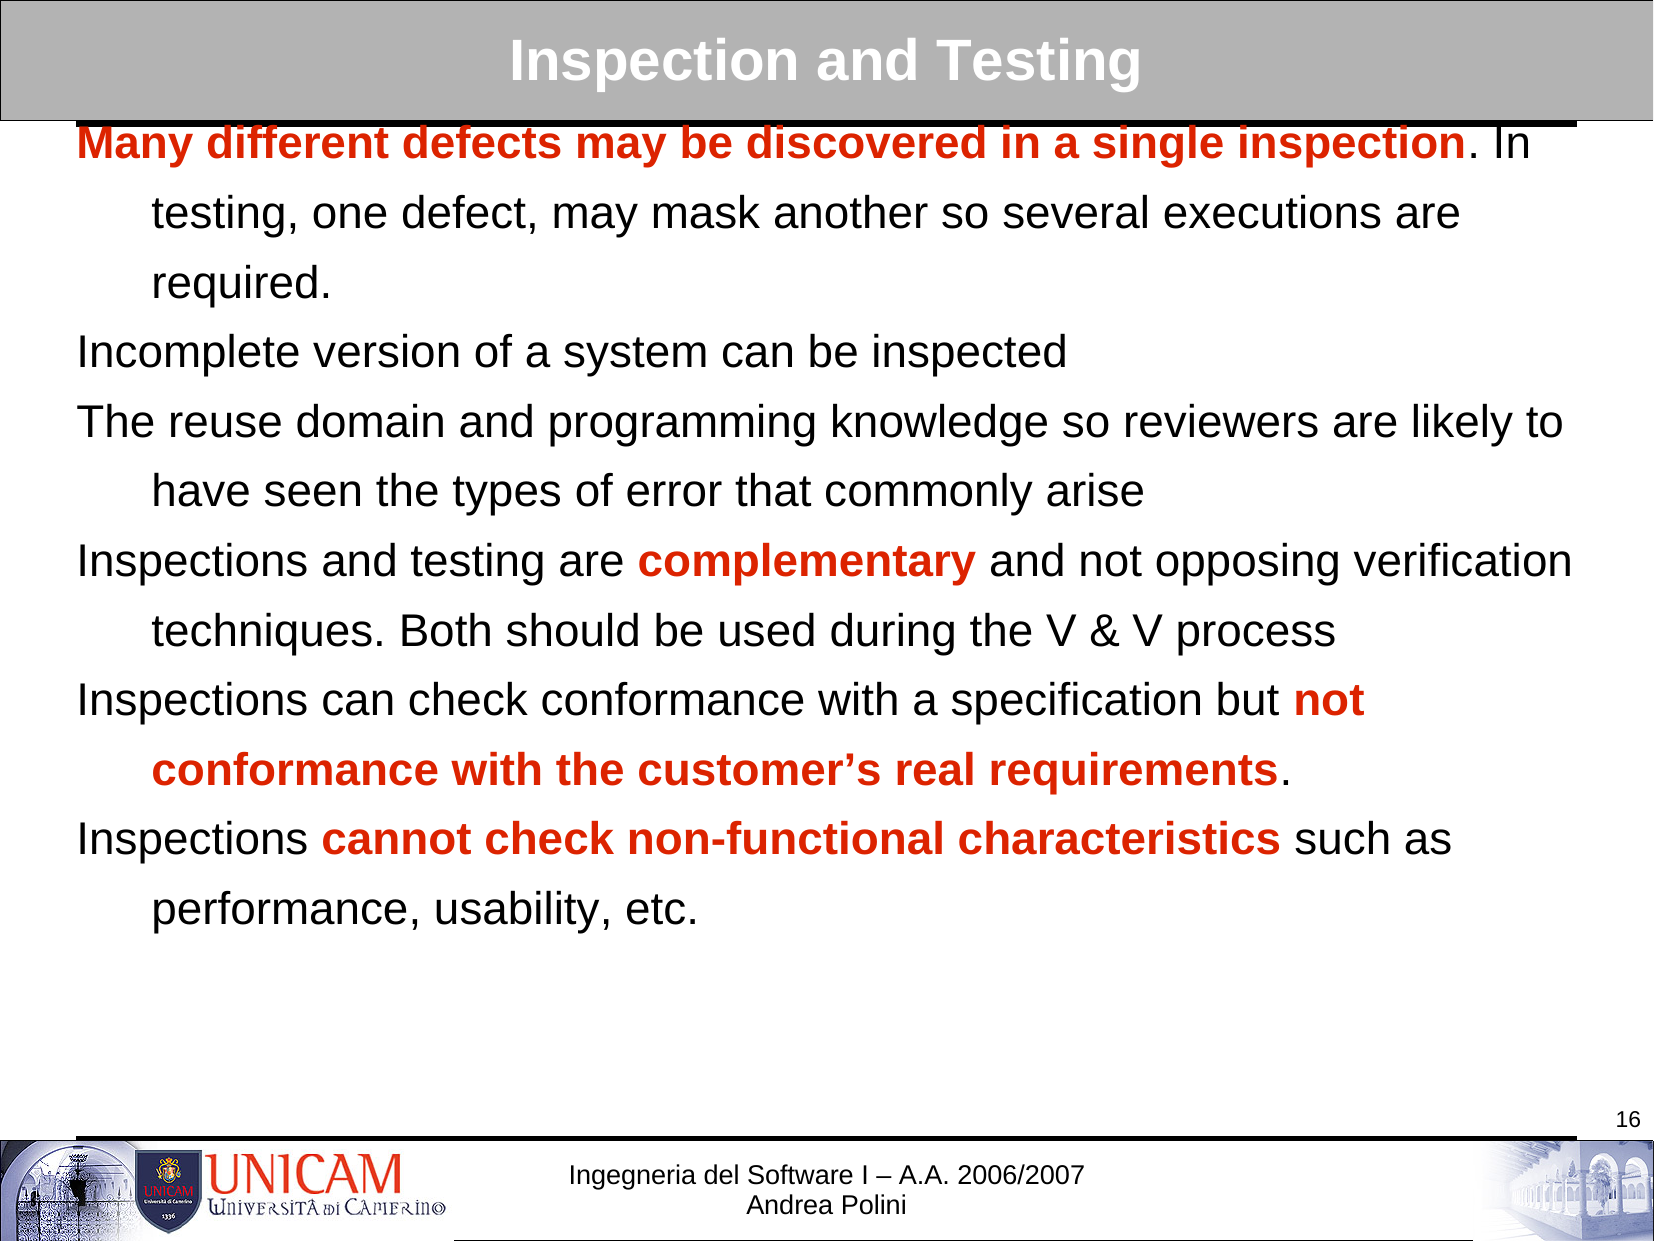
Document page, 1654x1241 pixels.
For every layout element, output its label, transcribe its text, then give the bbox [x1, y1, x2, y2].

list Many different defects may be discovered in a single inspection. In testing, one defect, may mask another so several executions are required. Incomplete version of a system can be inspected The reuse domain and programming knowledge so reviewers are likely to have seen the types of error that commonly arise Inspections and testing are complementary and not opposing verification techniques. Both should be used during the V & V process Inspections can check conformance with a specification but not conformance with the customer’s real requirements. Inspections cannot check non-functional characteristics such as performance, usability, etc. [76, 117, 1577, 1160]
title Inspection and Testing [0, 0, 1653, 121]
picture [1473, 1141, 1654, 1241]
picture [0, 1141, 454, 1241]
